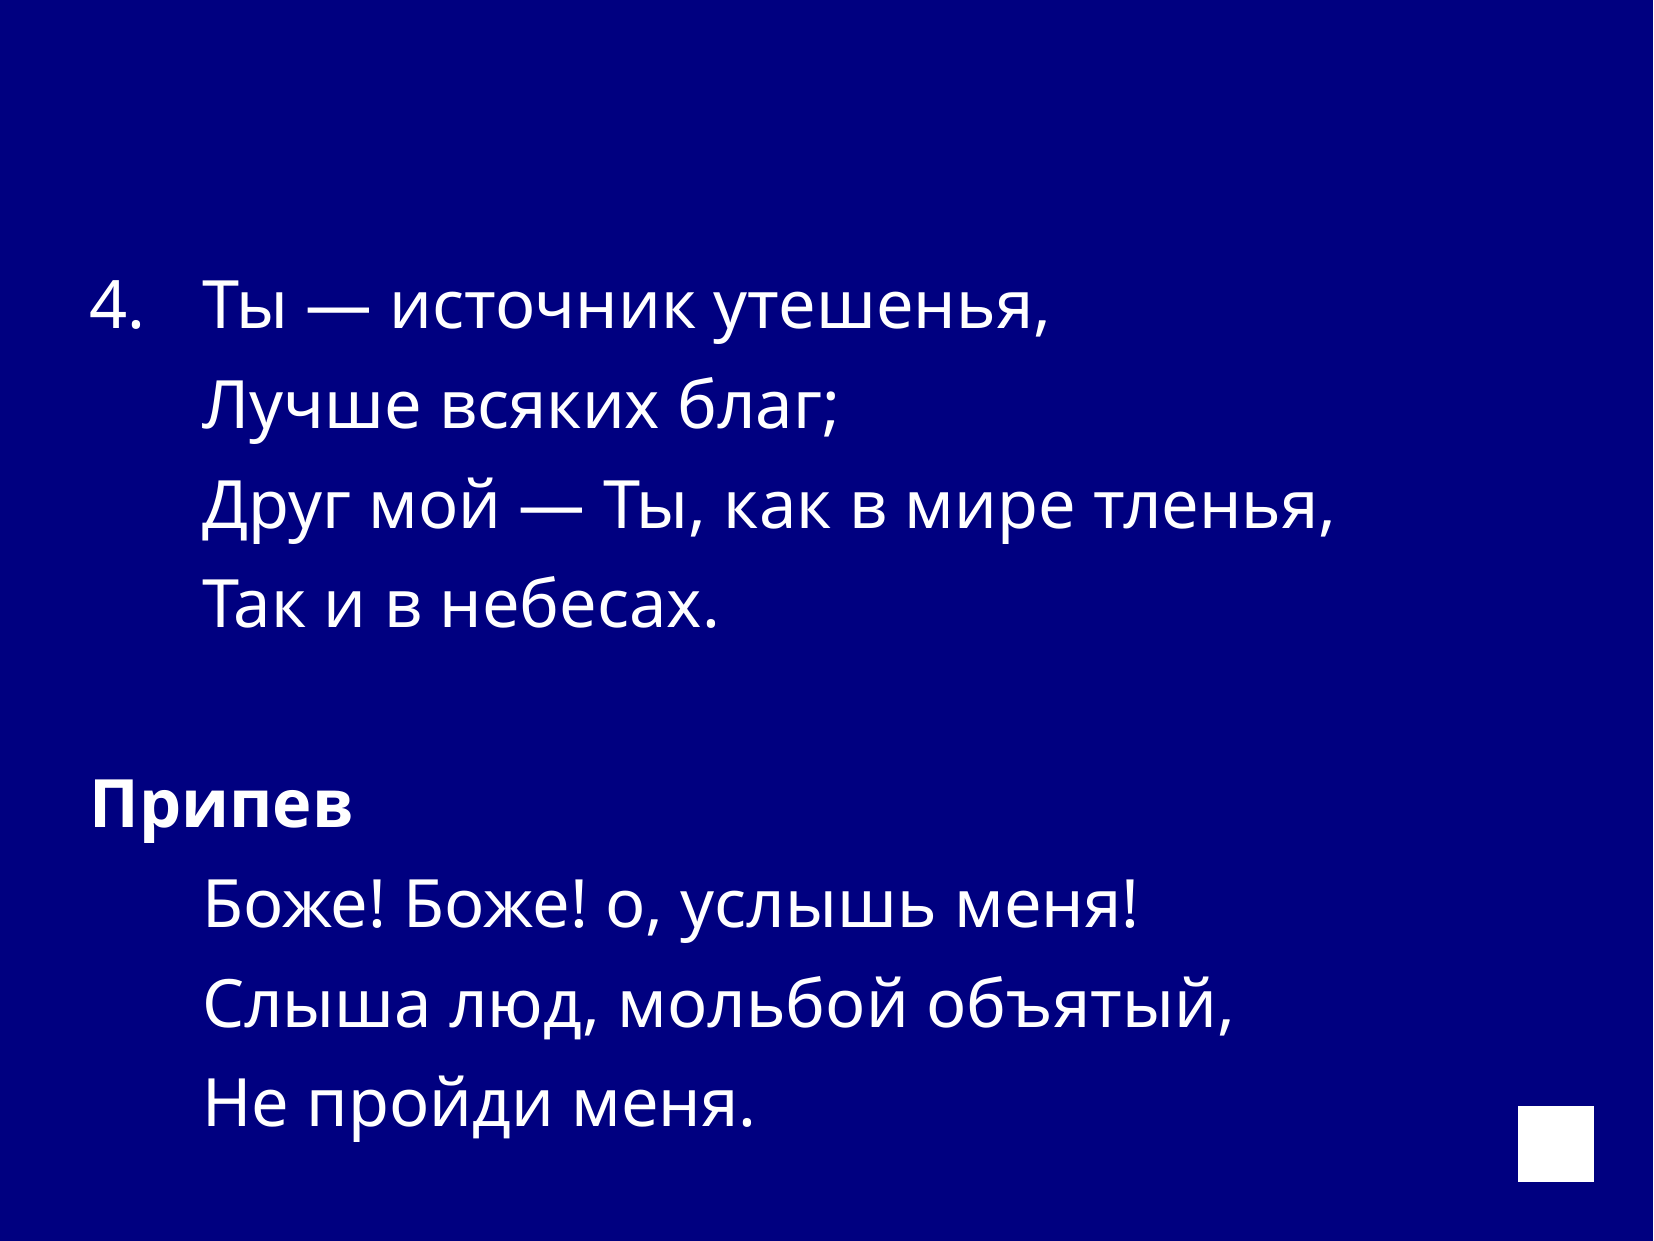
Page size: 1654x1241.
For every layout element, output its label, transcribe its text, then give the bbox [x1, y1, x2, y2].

text_box 4. Ты — источник утешенья, Лучше всяких благ; Друг мой — Ты, как в мире тленья, Так и в небесах. Припев Боже! Боже! о, услышь меня! Слыша люд, мольбой объятый, Не пройди меня. [75, 150, 1576, 1163]
text_box [1518, 1106, 1594, 1182]
